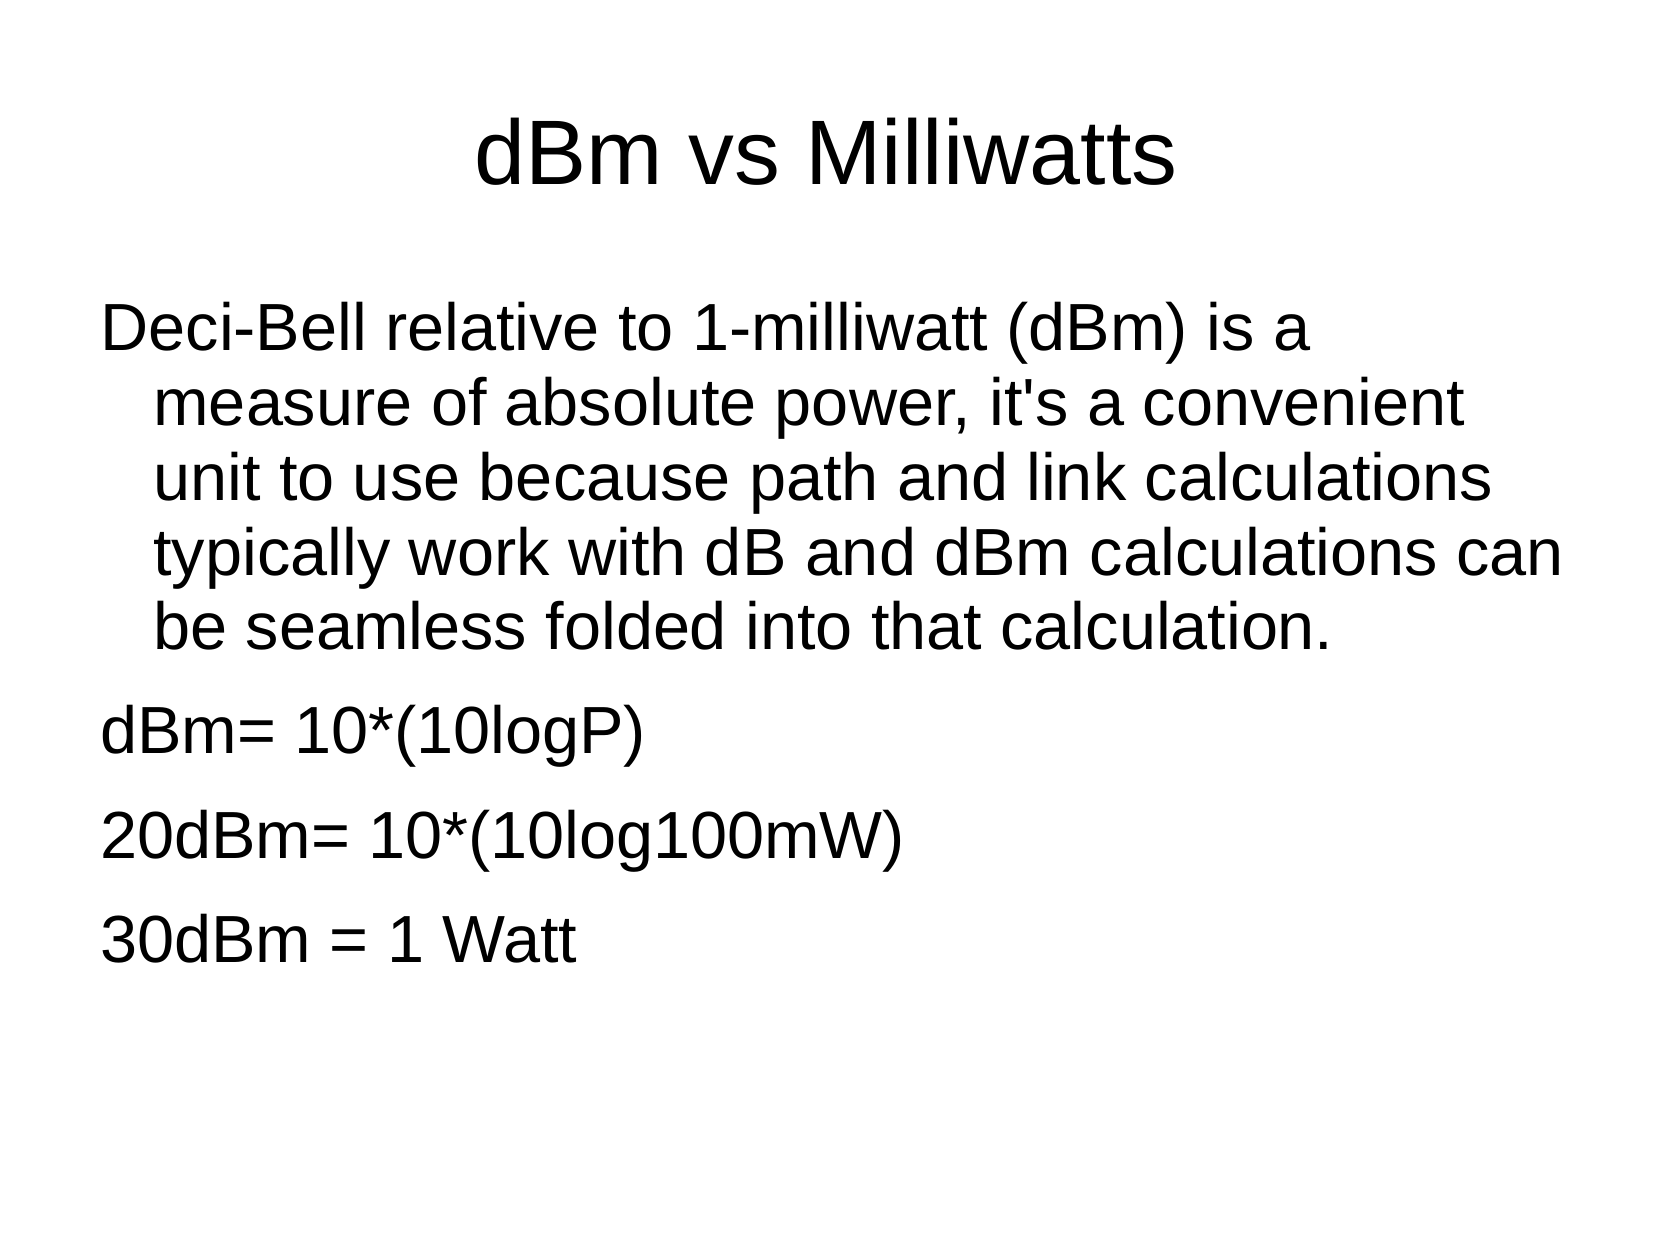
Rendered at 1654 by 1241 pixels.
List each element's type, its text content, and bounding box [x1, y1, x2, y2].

title dBm vs Milliwatts [82, 56, 1571, 250]
list Deci-Bell relative to 1-milliwatt (dBm) is a measure of absolute power, it's a convenient unit to use because path and link calculations typically work with dB and dBm calculations can be seamless folded into that calculation. dBm= 10*(10logP) 20dBm= 10*(10log100mW) 30dBm = 1 Watt [82, 290, 1571, 1094]
